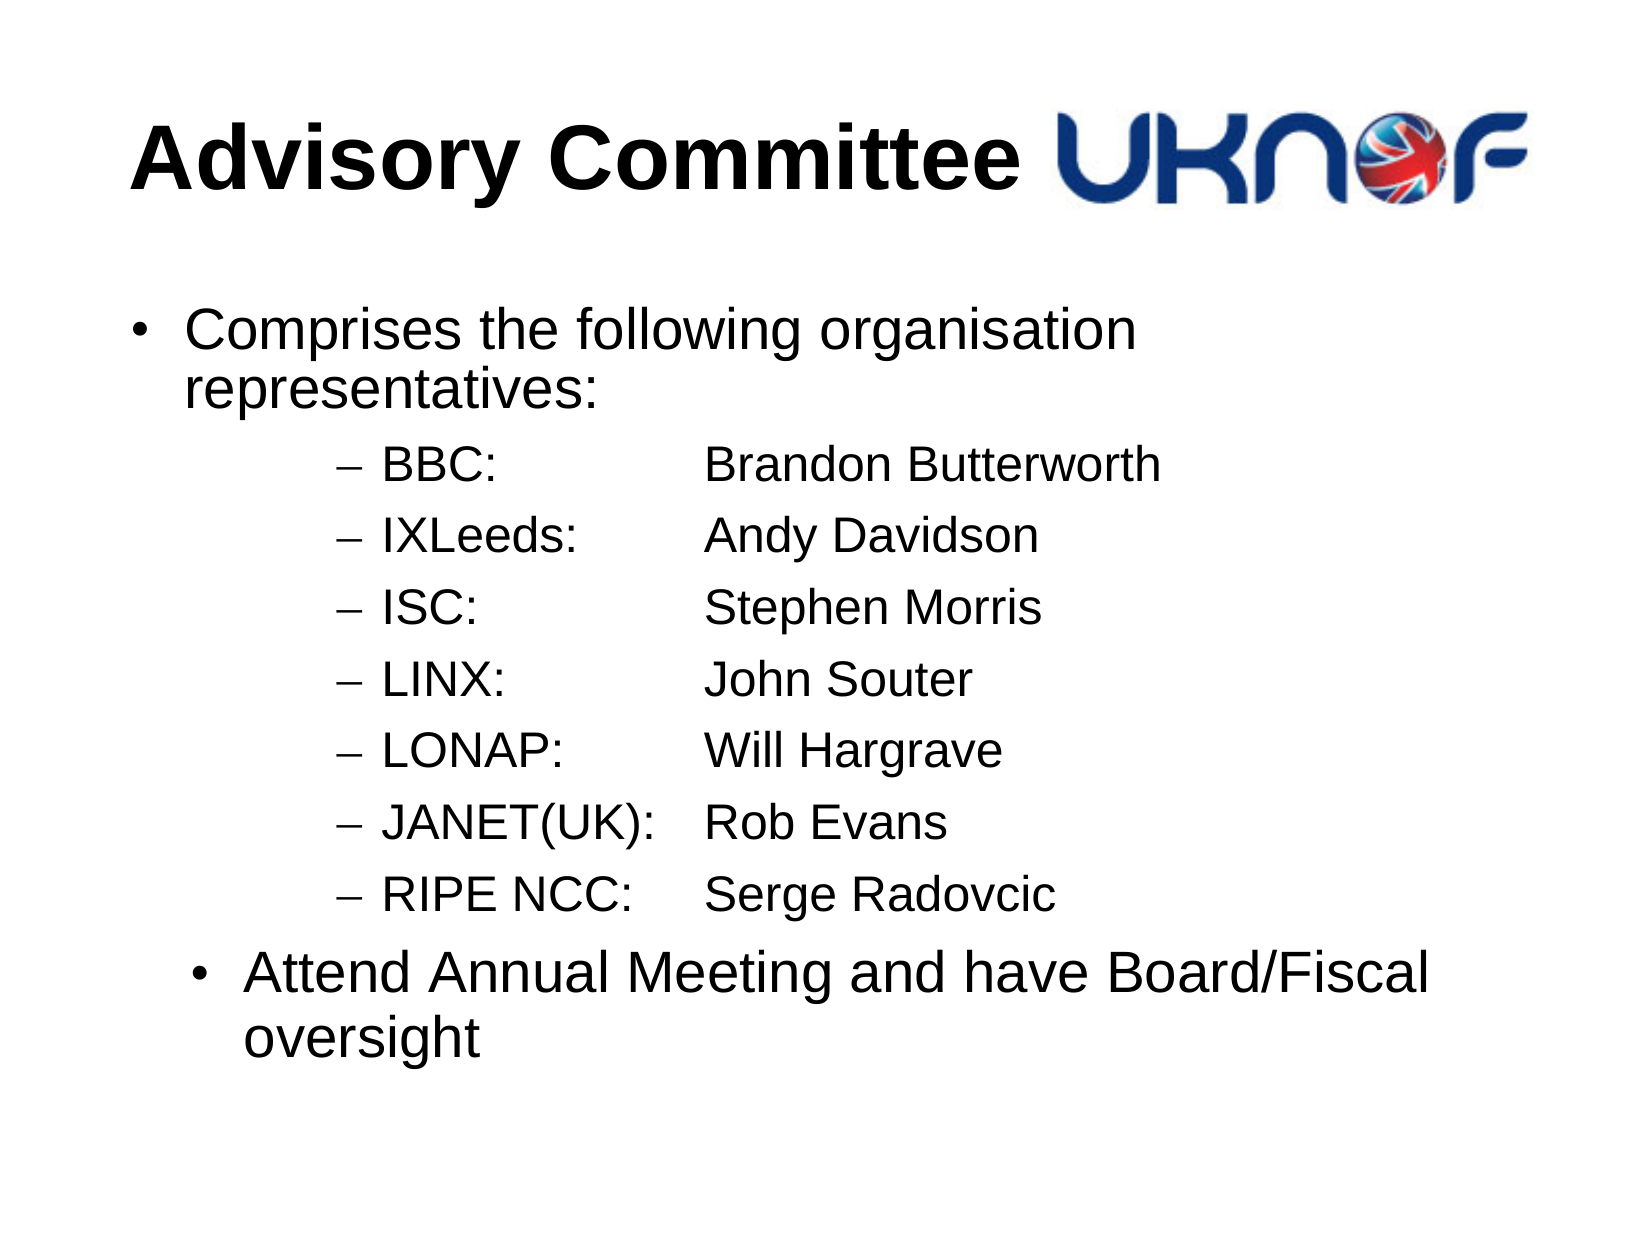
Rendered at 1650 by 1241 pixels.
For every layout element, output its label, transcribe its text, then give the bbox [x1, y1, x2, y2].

list Comprises the following organisation representatives: BBC: Brandon Butterworth IXLeeds: Andy Davidson ISC: Stephen Morris LINX: John Souter LONAP: Will Hargrave JANET(UK): Rob Evans RIPE NCC: Serge Radovcic Attend Annual Meeting and have Board/Fiscal oversight [129, 303, 1532, 1161]
picture [1065, 93, 1536, 225]
title Advisory Committee [88, 55, 1065, 262]
